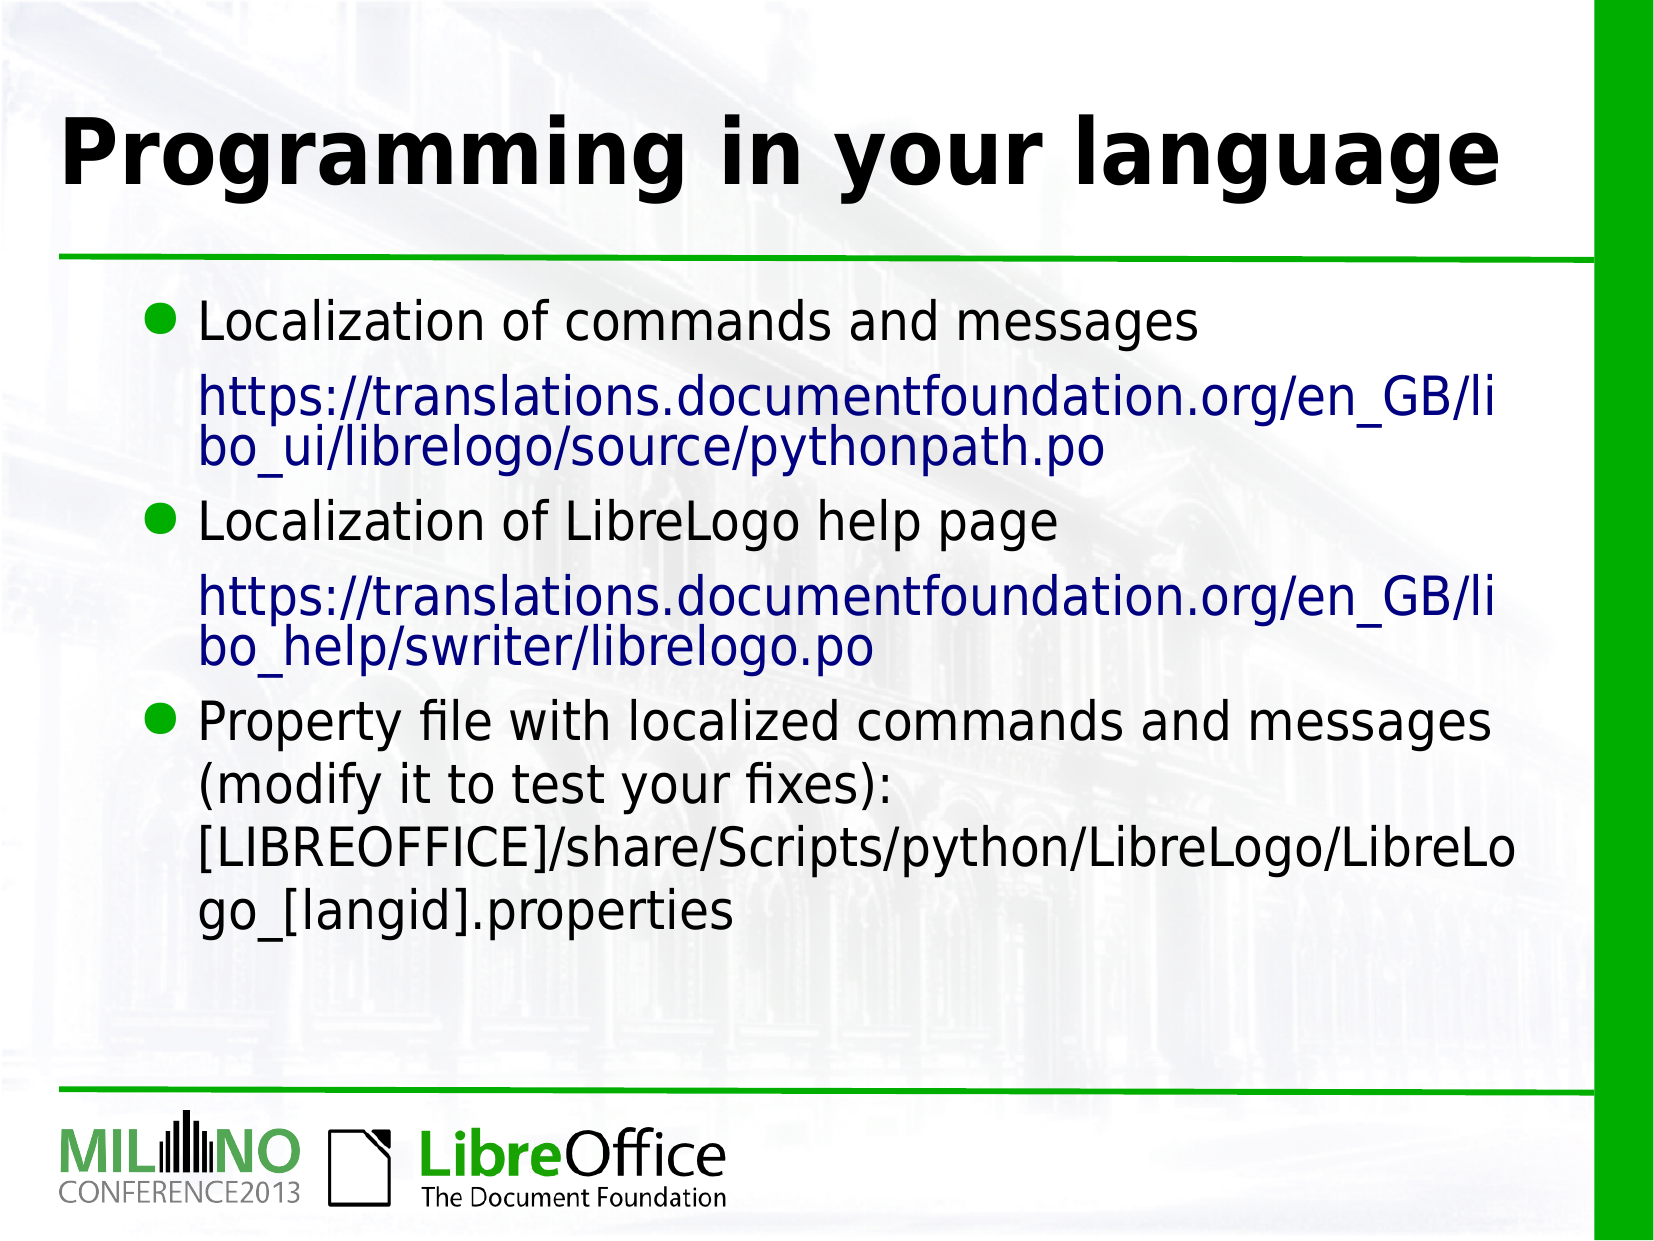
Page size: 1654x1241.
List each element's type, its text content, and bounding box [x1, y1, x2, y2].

list Localization of commands and messages https://translations.documentfoundation.org/en_GB/libo_ui/librelogo/source/pythonpath.po Localization of LibreLogo help page https://translations.documentfoundation.org/en_GB/libo_help/swriter/librelogo.po Property file with localized commands and messages (modify it to test your fixes): [LIBREOFFICE]/share/Scripts/python/LibreLogo/LibreLogo_[langid].properties [35, 290, 1524, 1010]
picture [1, 0, 1594, 1241]
title Programming in your language [59, 49, 1548, 257]
